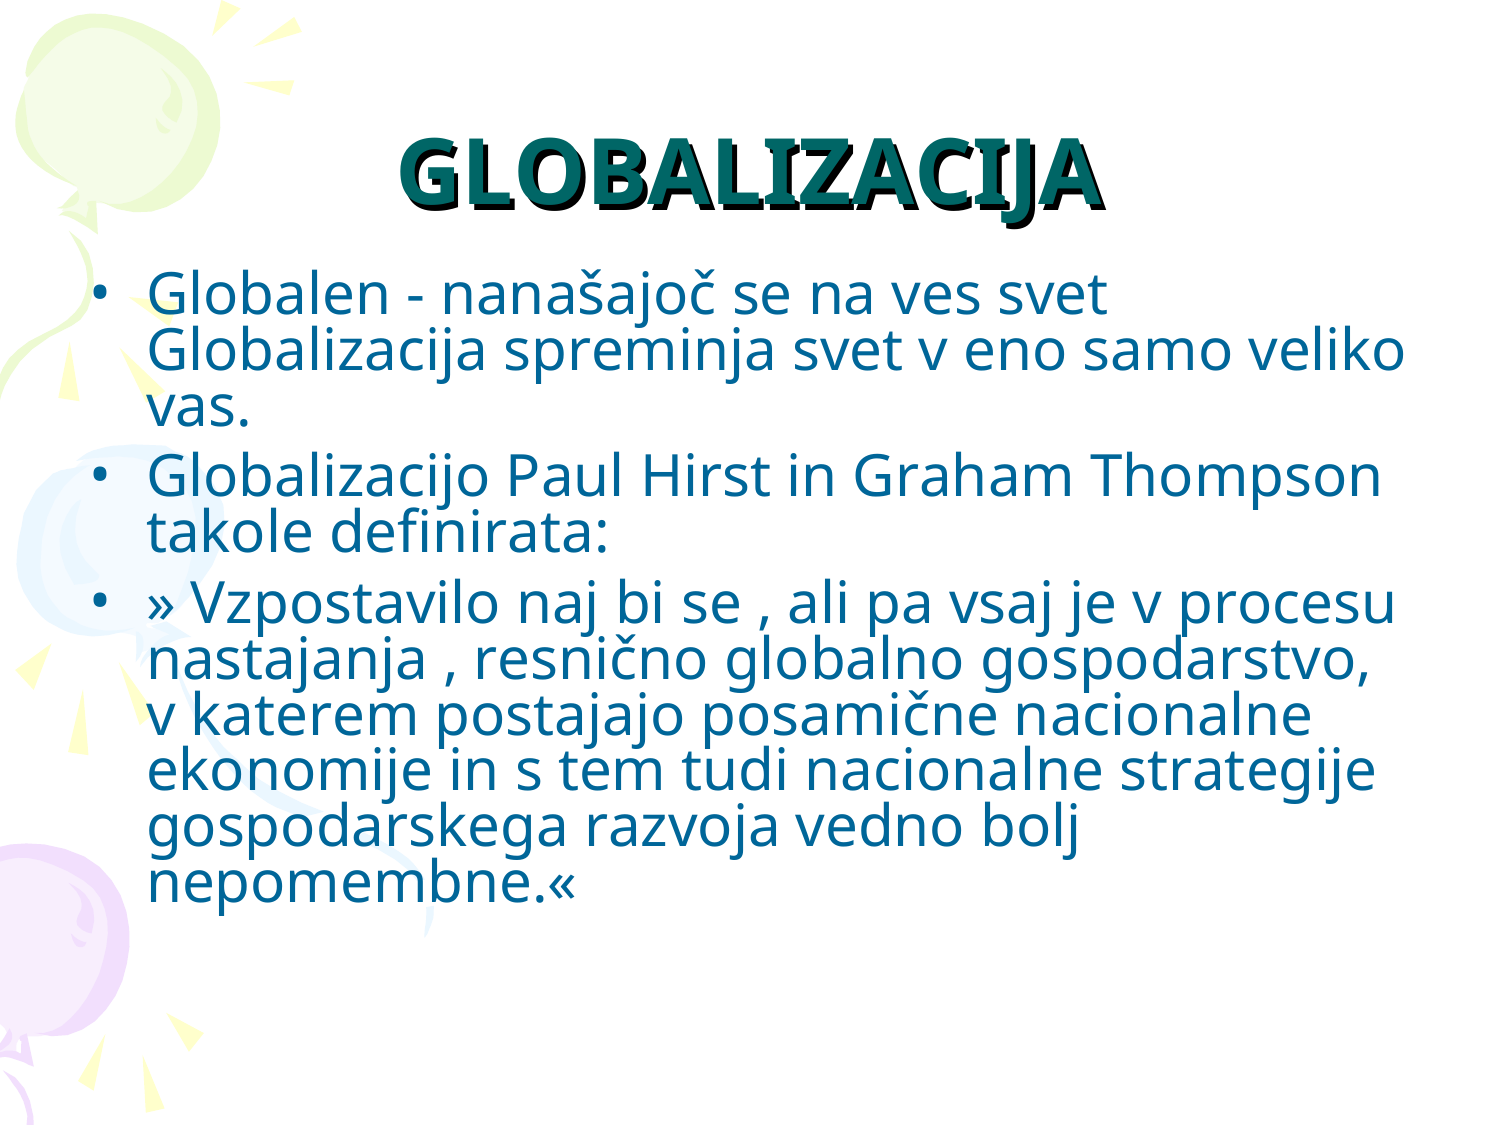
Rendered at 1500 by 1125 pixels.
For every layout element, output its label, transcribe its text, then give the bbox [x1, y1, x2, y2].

list Globalen - nanašajoč se na ves svet Globalizacija spreminja svet v eno samo veliko vas. Globalizacijo Paul Hirst in Graham Thompson takole definirata: » Vzpostavilo naj bi se , ali pa vsaj je v procesu nastajanja , resnično globalno gospodarstvo, v katerem postajajo posamične nacionalne ekonomije in s tem tudi nacionalne strategije gospodarskega razvoja vedno bolj nepomembne.« [75, 262, 1426, 994]
title GLOBALIZACIJA [72, 16, 1426, 233]
